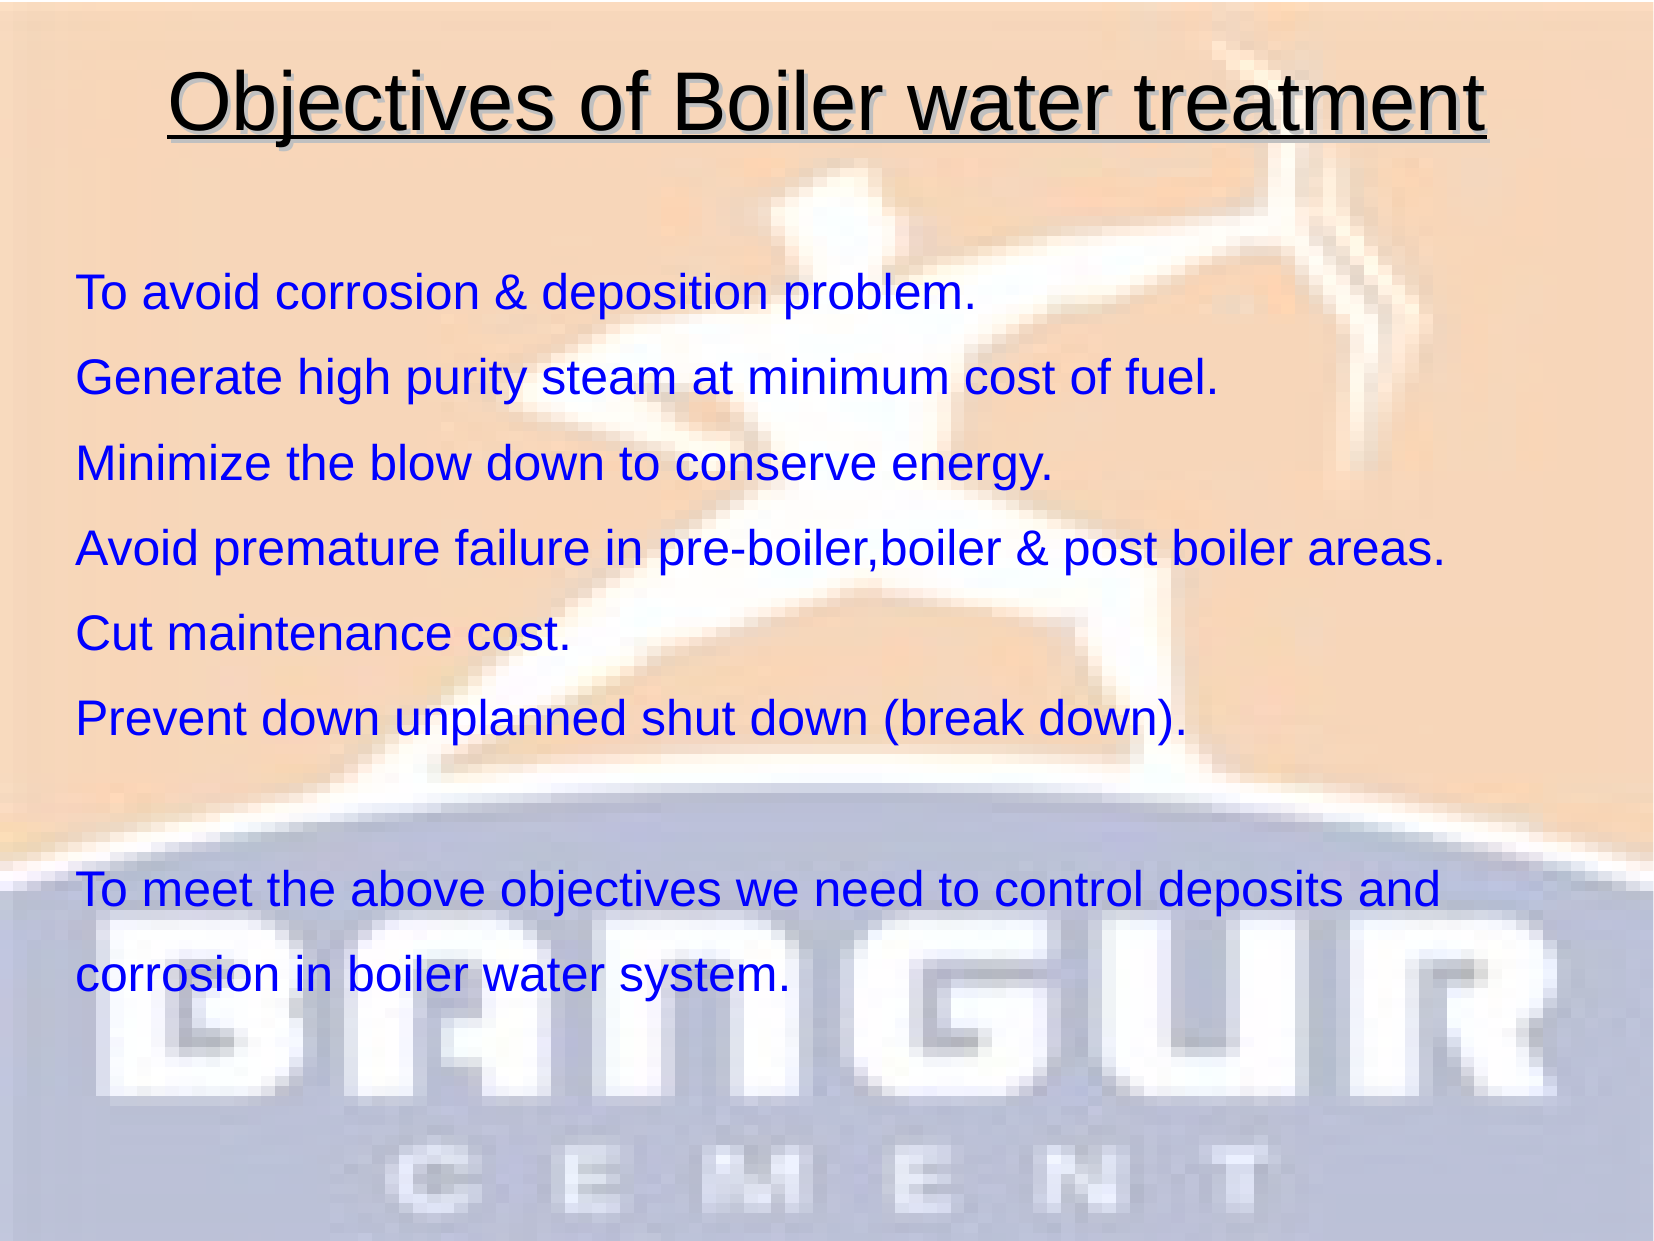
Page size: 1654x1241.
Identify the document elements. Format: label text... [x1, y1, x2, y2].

list To avoid corrosion & deposition problem. Generate high purity steam at minimum cost of fuel. Minimize the blow down to conserve energy. Avoid premature failure in pre-boiler,boiler & post boiler areas. Cut maintenance cost. Prevent down unplanned shut down (break down). To meet the above objectives we need to control deposits and corrosion in boiler water system. [75, 264, 1564, 1088]
picture [0, 2, 1654, 1241]
title Objectives of Boiler water treatment [82, 55, 1571, 251]
